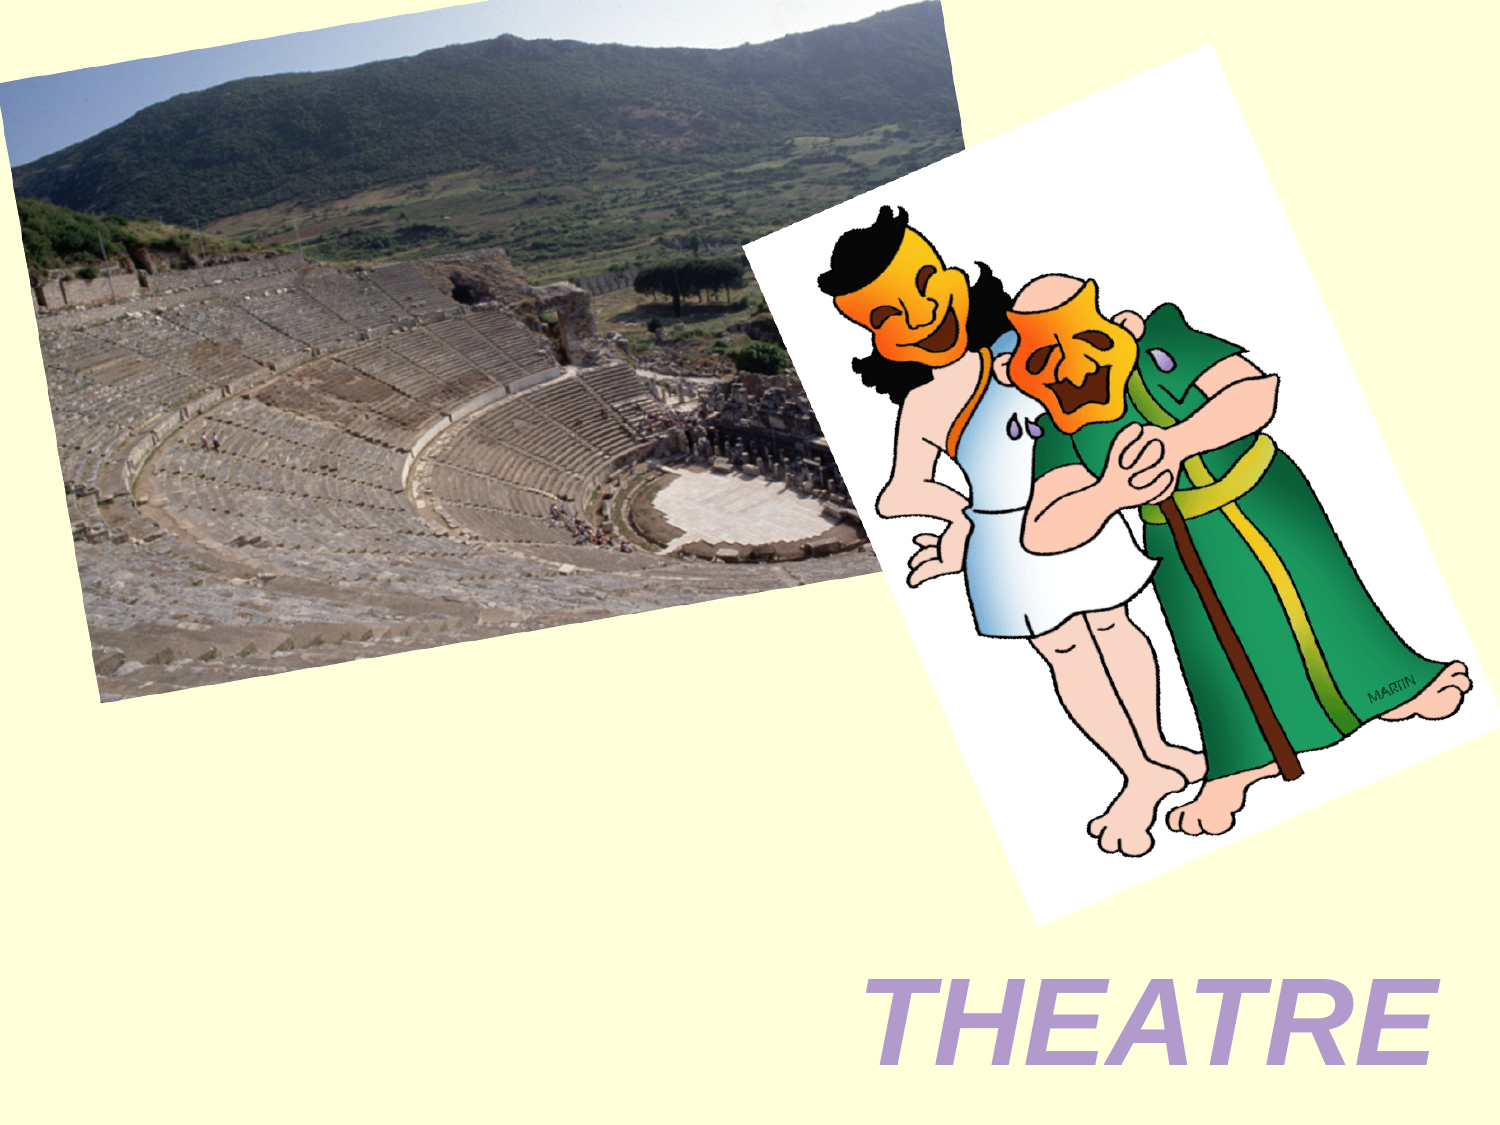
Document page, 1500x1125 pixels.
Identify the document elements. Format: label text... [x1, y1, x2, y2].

title THEATRE [442, 904, 1500, 1125]
picture [0, 0, 1500, 927]
